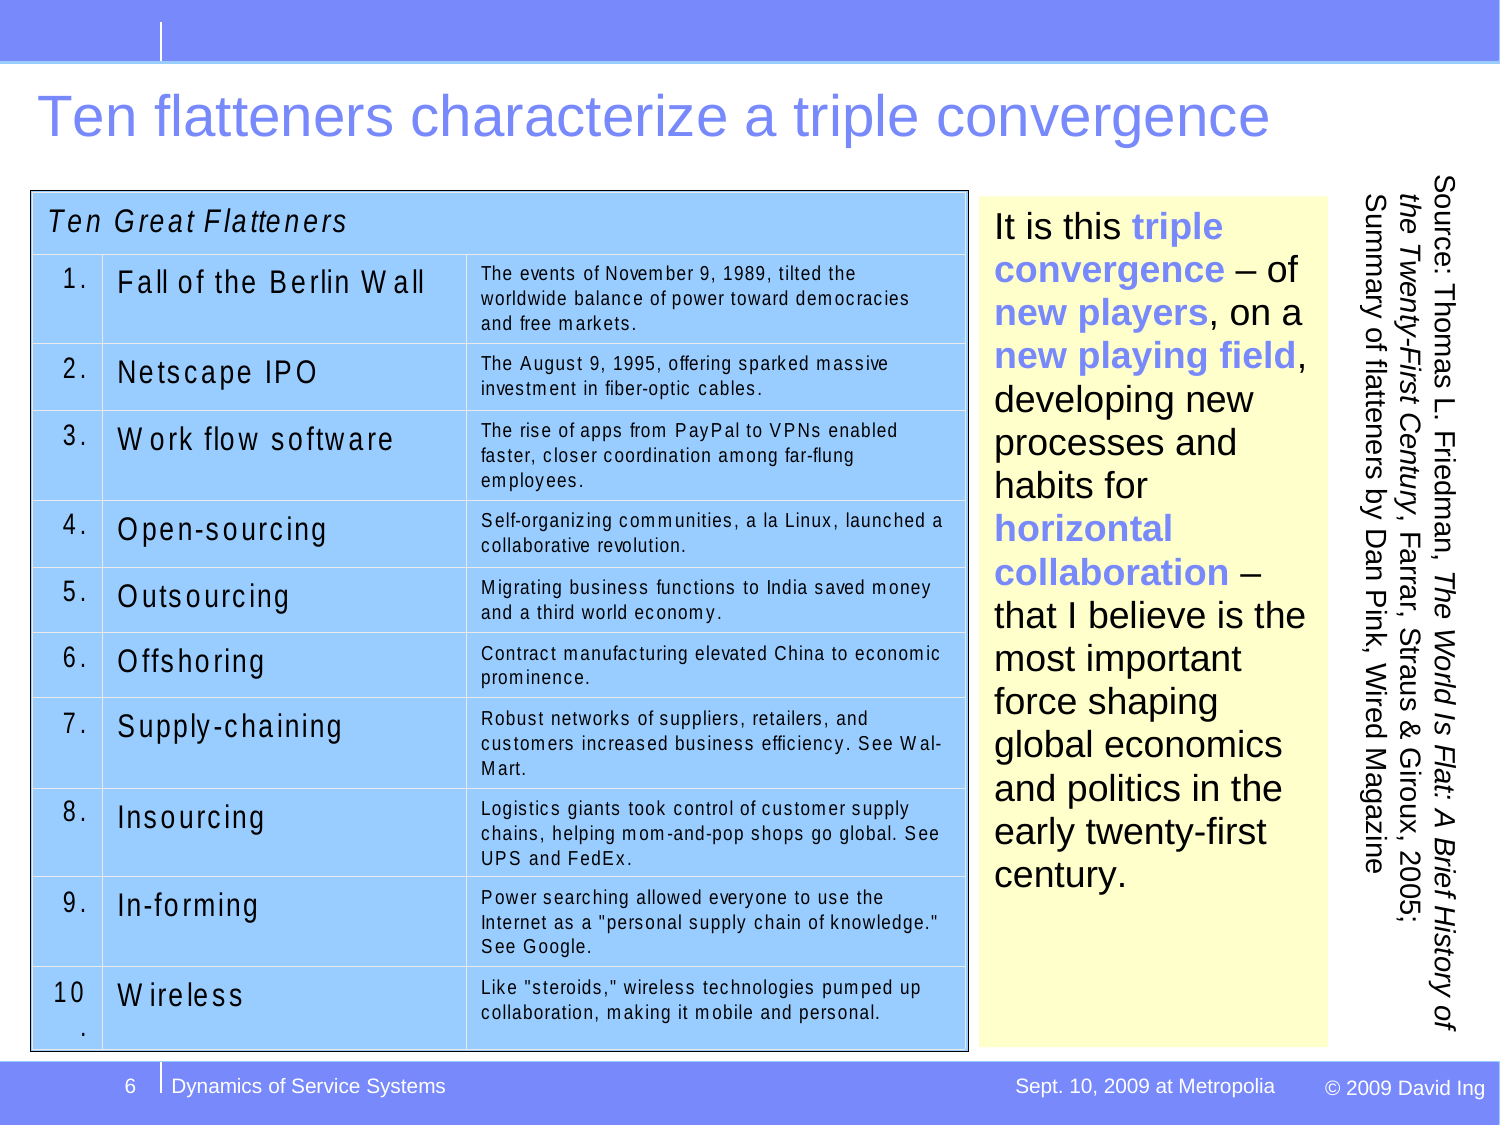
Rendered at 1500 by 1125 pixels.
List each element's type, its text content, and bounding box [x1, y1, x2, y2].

text_box It is this triple convergence – of new players, on a new playing field, developing new processes and habits for horizontal collaboration – that I believe is the most important force shaping global economics and politics in the early twenty-first century. [979, 196, 1328, 1048]
text_box Source: Thomas L. Friedman, The World Is Flat: A Brief History of the Twenty-First Century, Farrar, Straus & Giroux, 2005; Summary of flatteners by Dan Pink, Wired Magazine [1343, 159, 1471, 1048]
chart [30, 190, 969, 1052]
title Ten flatteners characterize a triple convergence [37, 90, 1463, 205]
